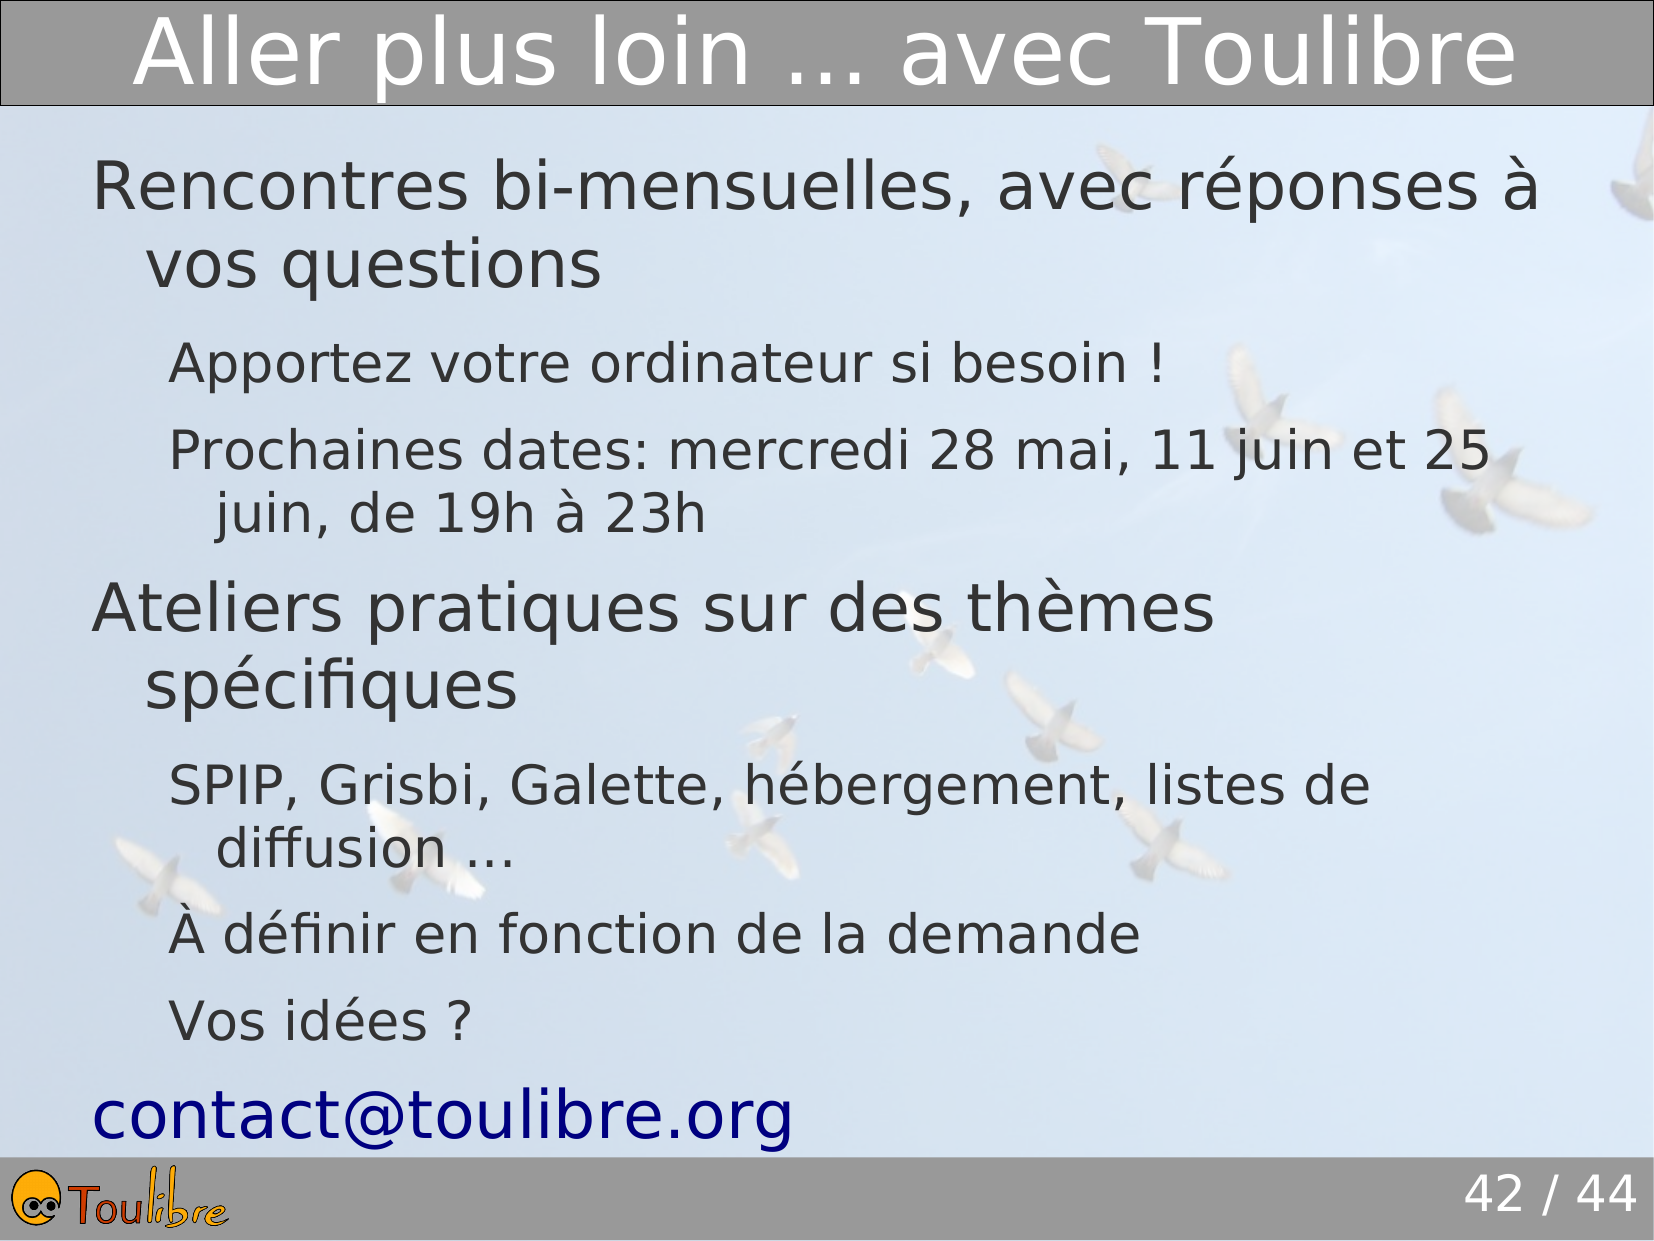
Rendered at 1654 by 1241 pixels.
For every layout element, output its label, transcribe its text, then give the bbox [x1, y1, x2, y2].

picture [11, 1165, 229, 1228]
list Rencontres bi-mensuelles, avec réponses à vos questions Apportez votre ordinateur si besoin ! Prochaines dates: mercredi 28 mai, 11 juin et 25 juin, de 19h à 23h Ateliers pratiques sur des thèmes spécifiques SPIP, Grisbi, Galette, hébergement, listes de diffusion ... À définir en fonction de la demande Vos idées ? contact@toulibre.org [73, 147, 1595, 1155]
title Aller plus loin ... avec Toulibre [0, 0, 1654, 107]
